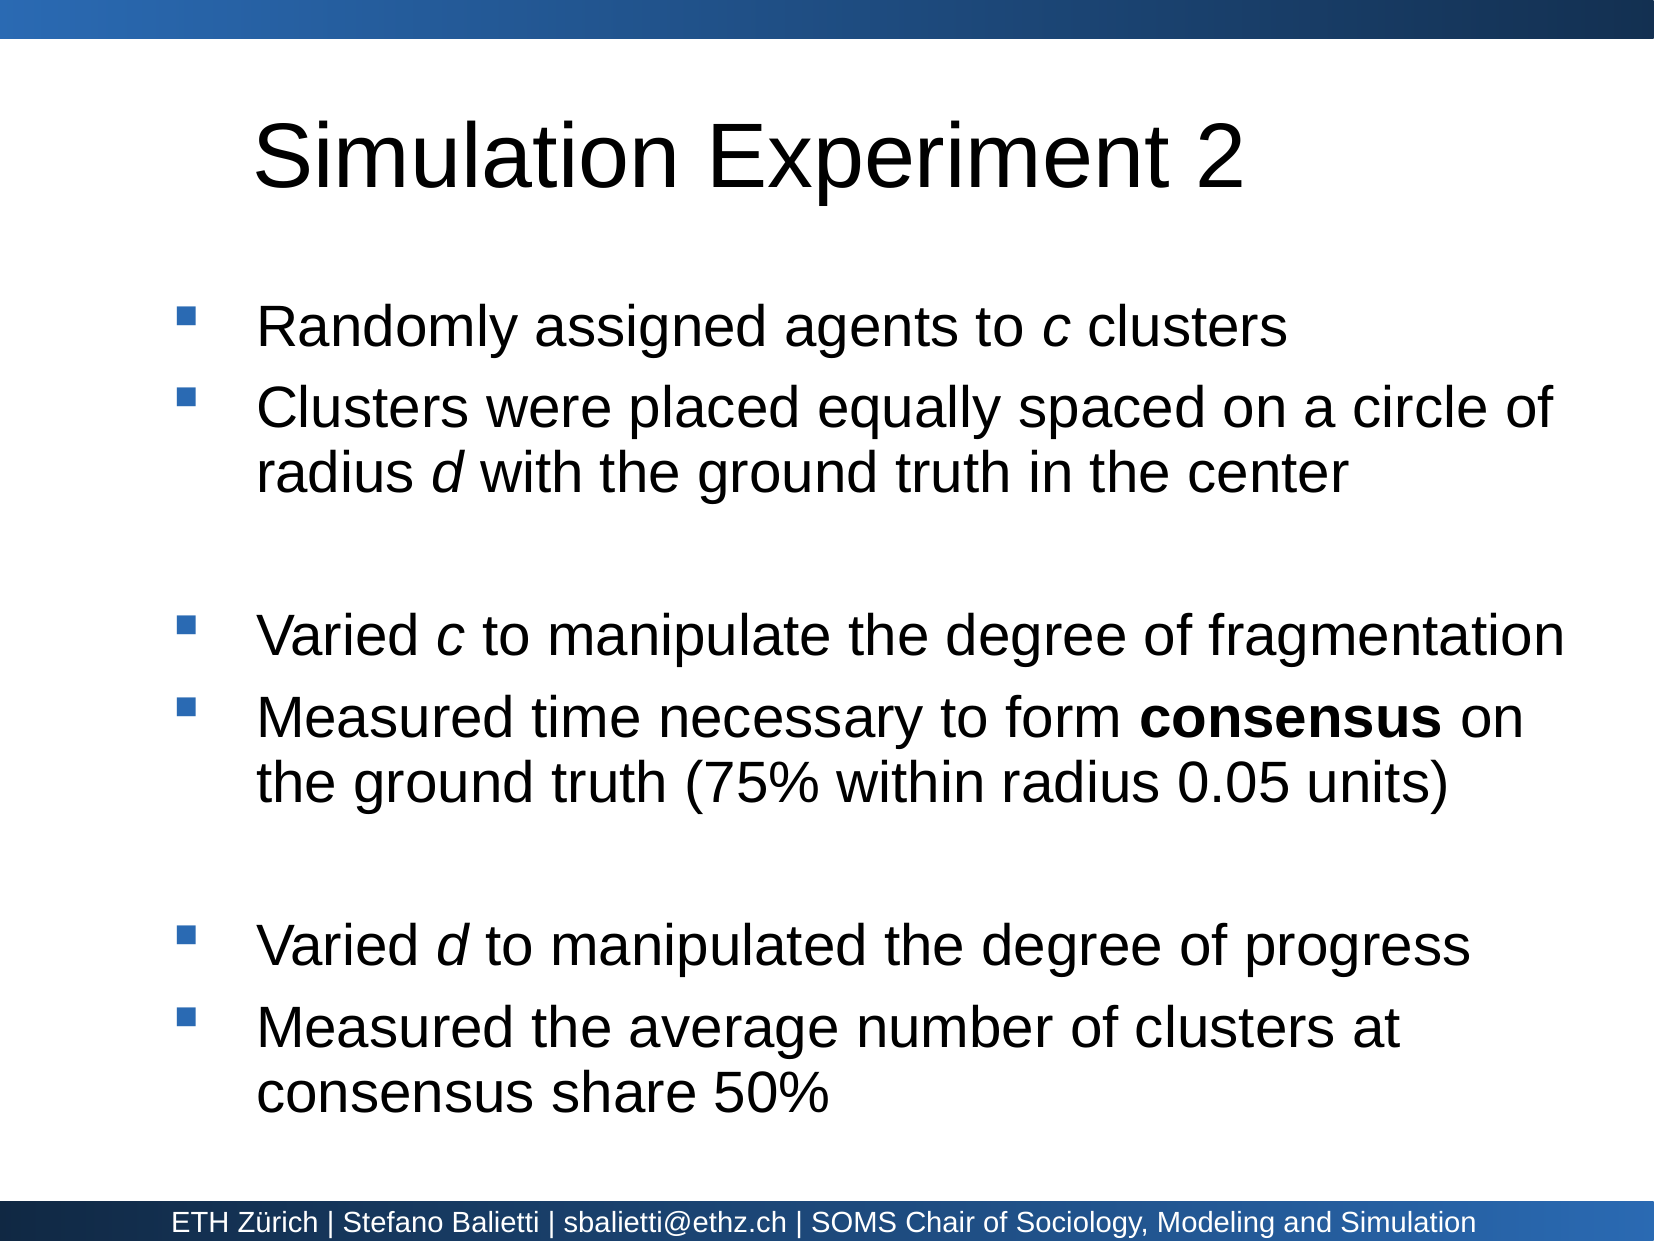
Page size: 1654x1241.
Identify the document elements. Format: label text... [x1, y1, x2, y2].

list Randomly assigned agents to c clusters Clusters were placed equally spaced on a circle of radius d with the ground truth in the center Varied c to manipulate the degree of fragmentation Measured time necessary to form consensus on the ground truth (75% within radius 0.05 units) Varied d to manipulated the degree of progress Measured the average number of clusters at consensus share 50% [171, 293, 1569, 1209]
title Simulation Experiment 2 [0, 105, 1501, 208]
